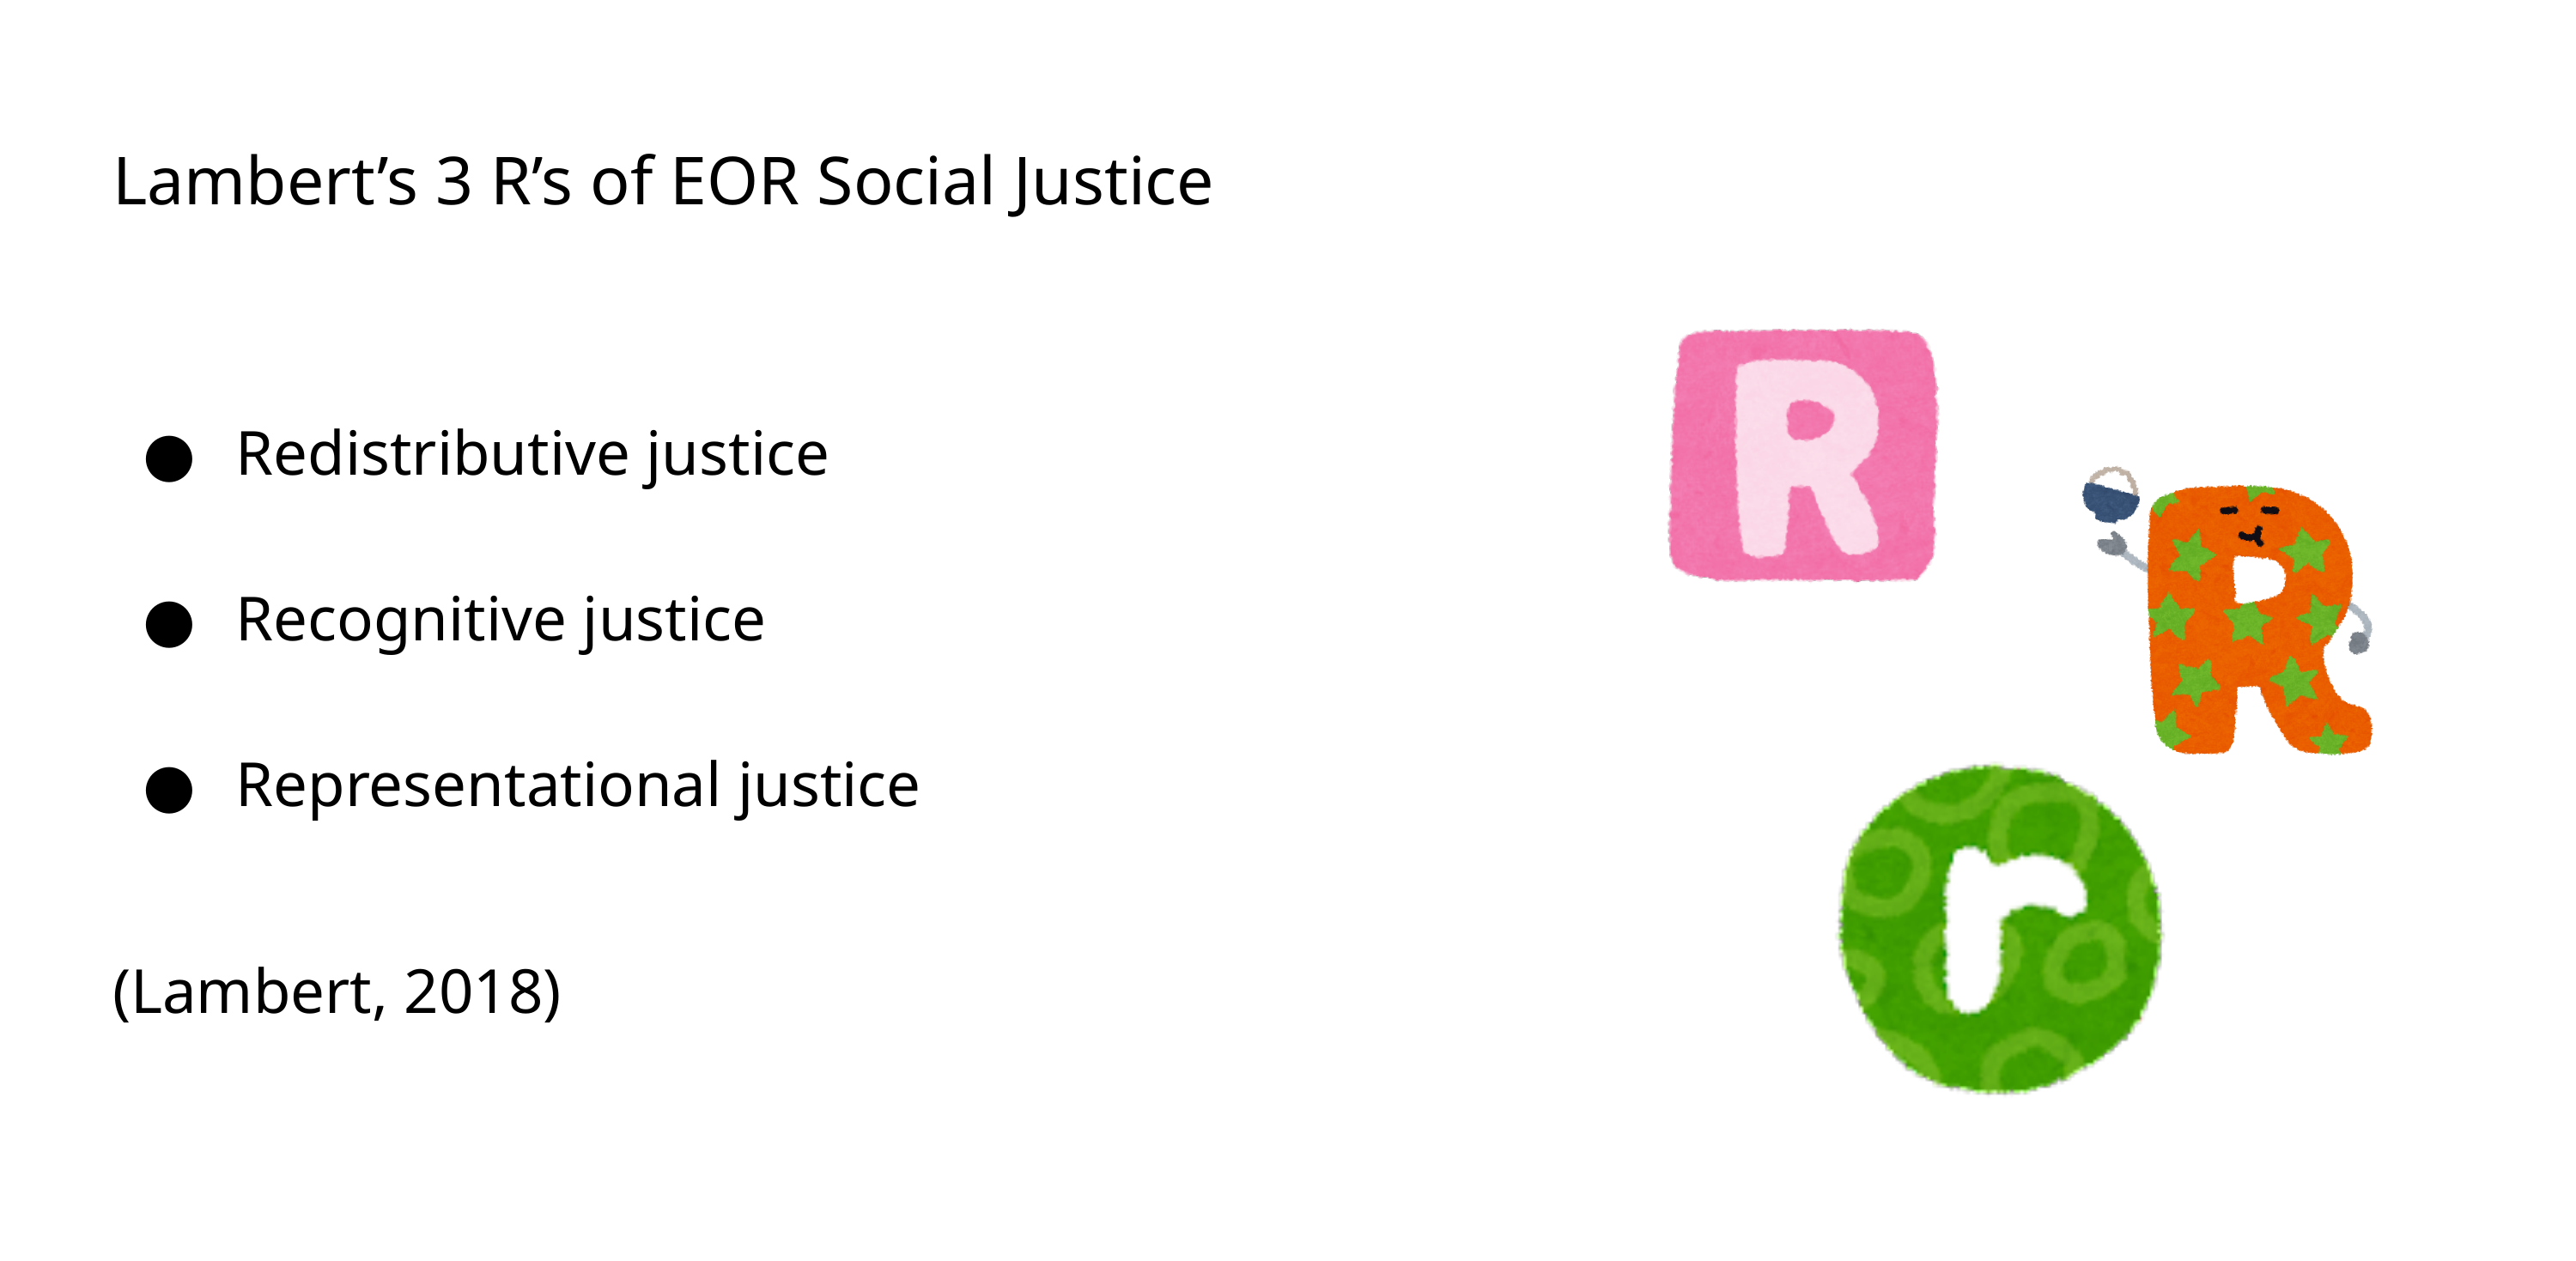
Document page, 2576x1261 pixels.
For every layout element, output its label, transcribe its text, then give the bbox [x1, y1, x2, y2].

title Lambert’s 3 R’s of EOR Social Justice [88, 109, 2488, 250]
list Redistributive justice Recognitive justice Representational justice (Lambert, 2018) [88, 302, 2488, 1120]
picture [1824, 447, 2402, 1115]
picture [1643, 302, 1964, 604]
